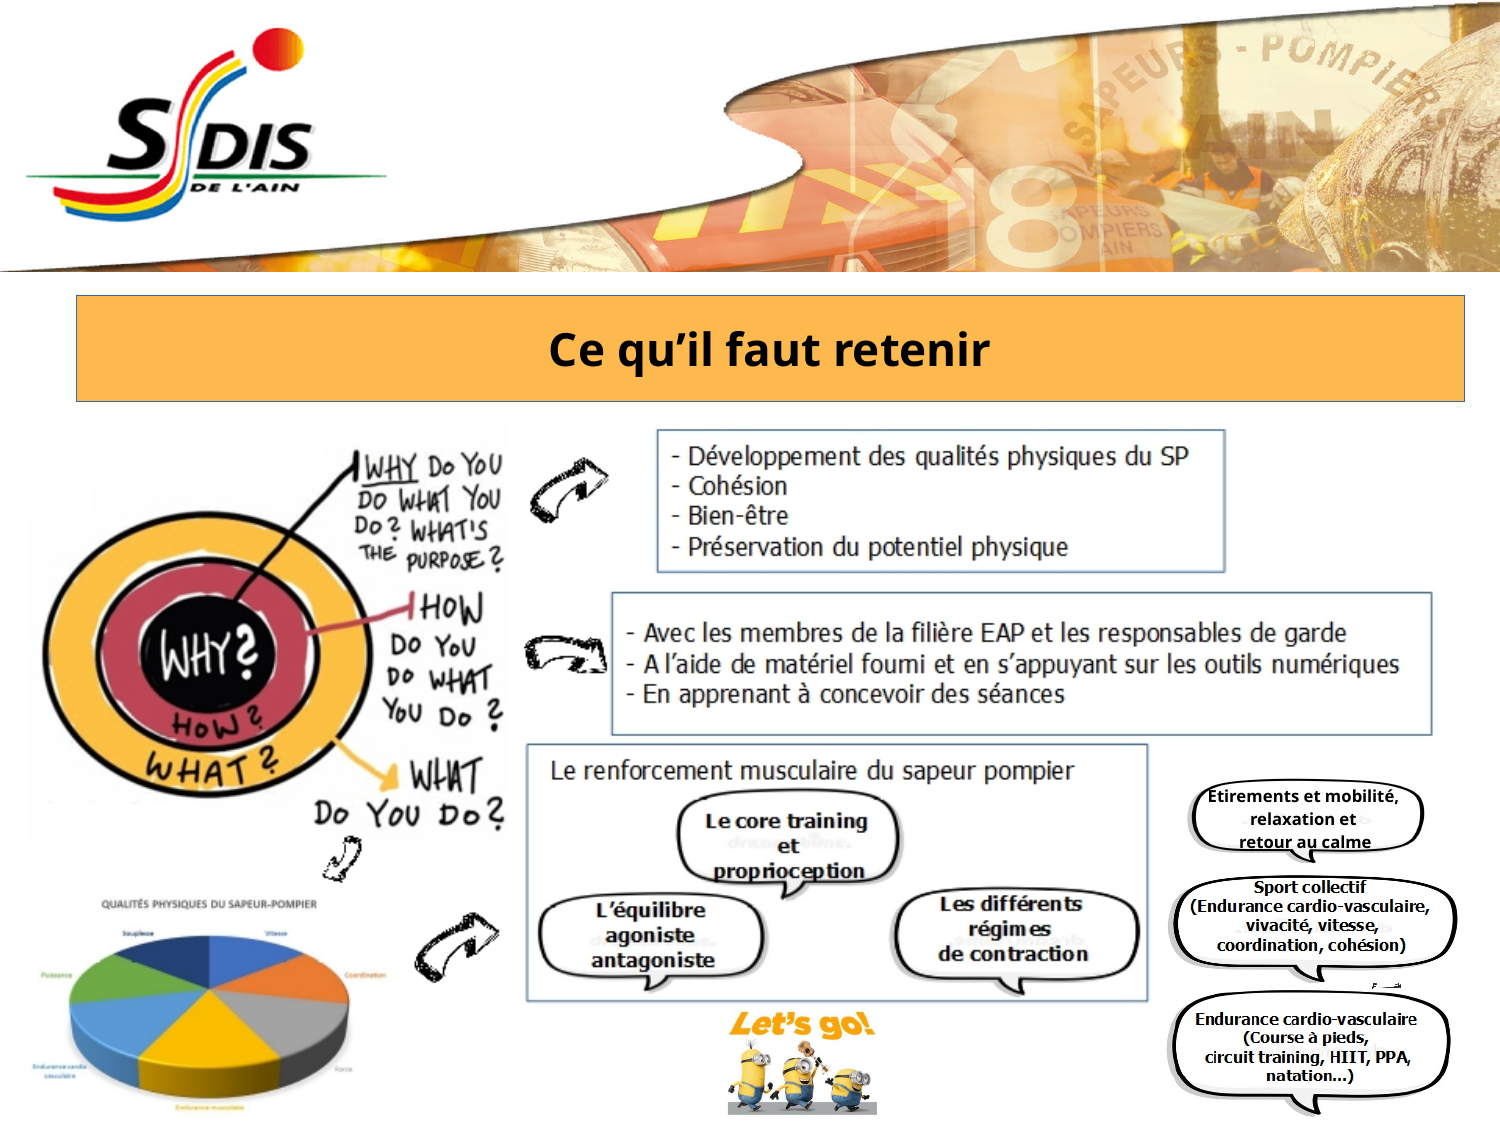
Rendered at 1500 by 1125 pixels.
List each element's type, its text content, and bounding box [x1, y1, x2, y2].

picture [0, 411, 1499, 1125]
text_box Ce qu’il faut retenir [76, 295, 1465, 402]
picture [0, 0, 1500, 272]
